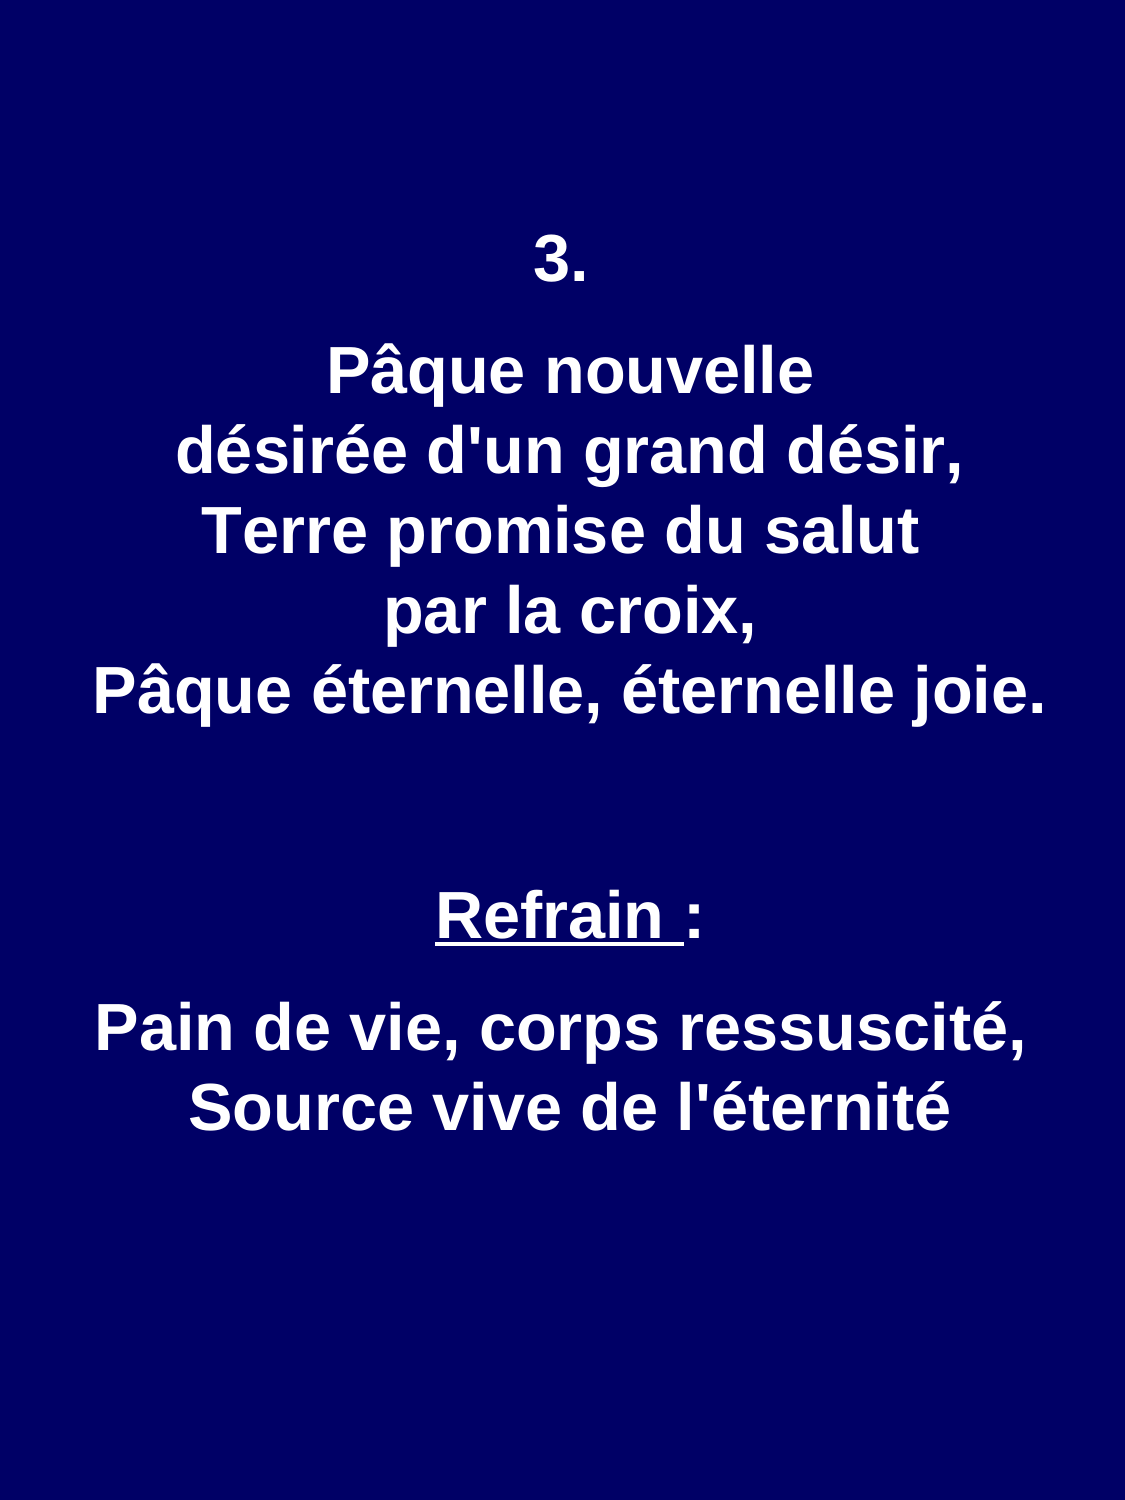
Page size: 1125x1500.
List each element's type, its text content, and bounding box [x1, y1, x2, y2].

text_box 3. Pâque nouvelle désirée d'un grand désir, Terre promise du salut par la croix, Pâque éternelle, éternelle joie. Refrain : Pain de vie, corps ressuscité, Source vive de l'éternité [11, 127, 1125, 1272]
